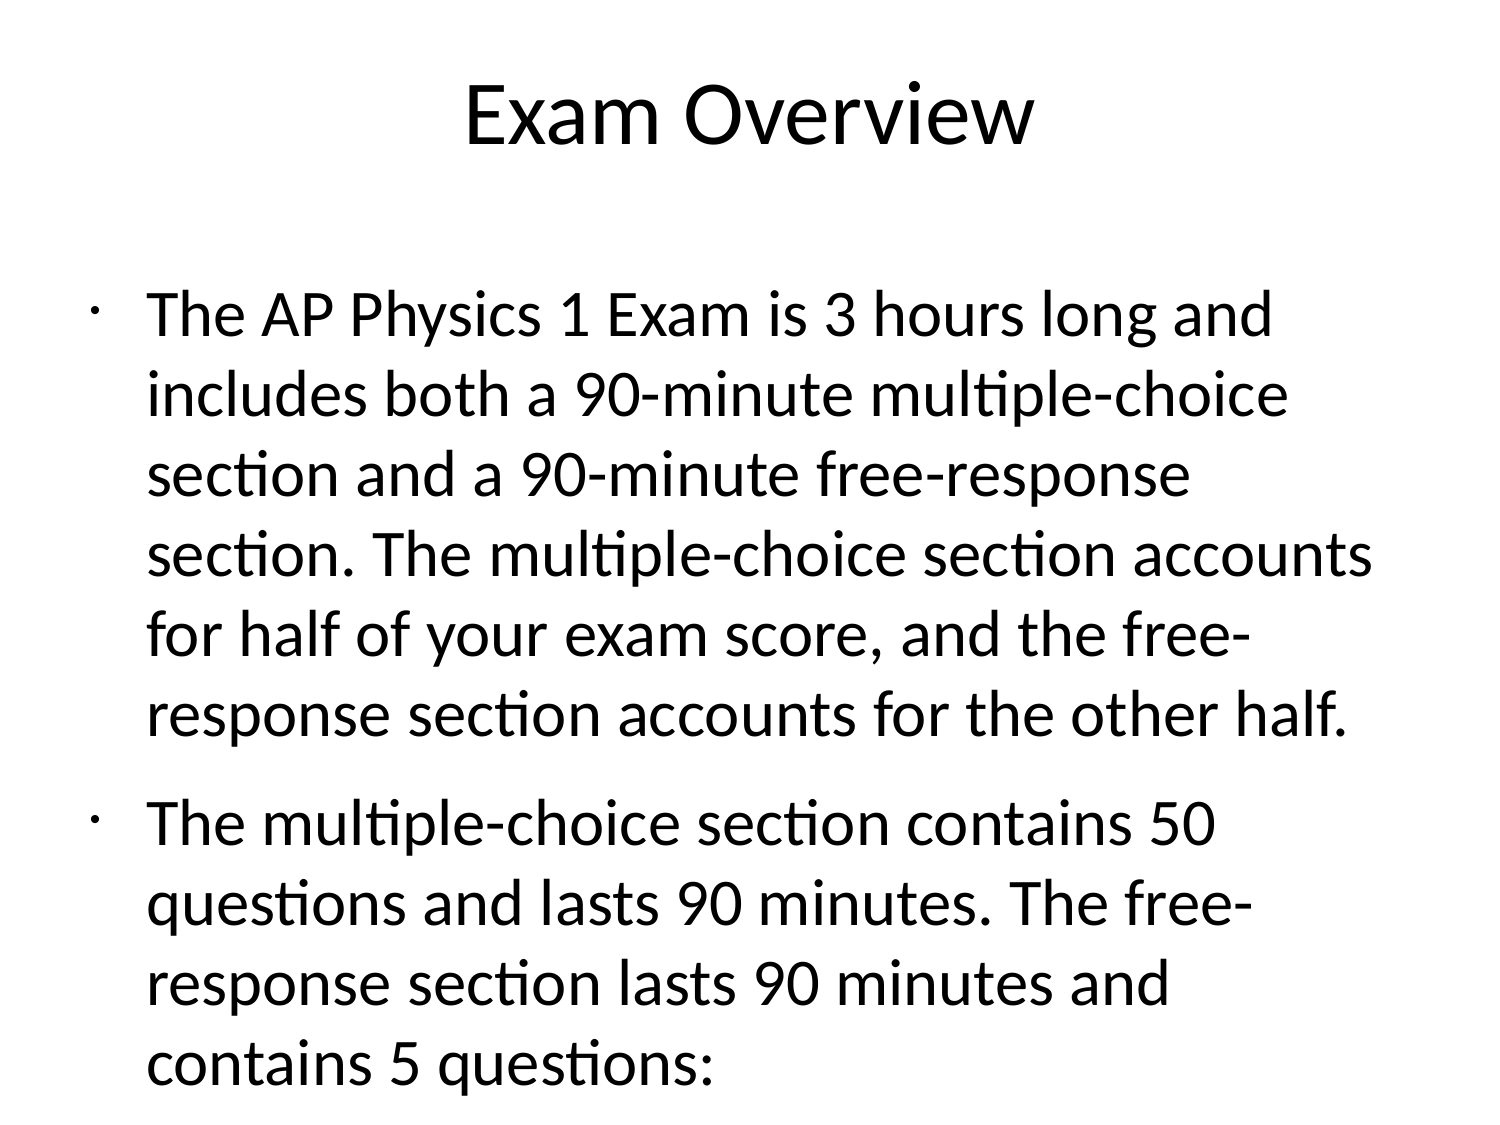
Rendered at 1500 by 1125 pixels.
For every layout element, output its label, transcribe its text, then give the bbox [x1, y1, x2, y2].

title Exam Overview [75, 45, 1425, 233]
list The AP Physics 1 Exam is 3 hours long and includes both a 90-minute multiple-choice section and a 90-minute free-response section. The multiple-choice section accounts for half of your exam score, and the free-response section accounts for the other half. The multiple-choice section contains 50 questions and lasts 90 minutes. The free-response section lasts 90 minutes and contains 5 questions: 1 experimental design question 1 quantitative/qualitative translation question 3 short-answer questions, one requiring a paragraph-length argument [75, 262, 1425, 1005]
